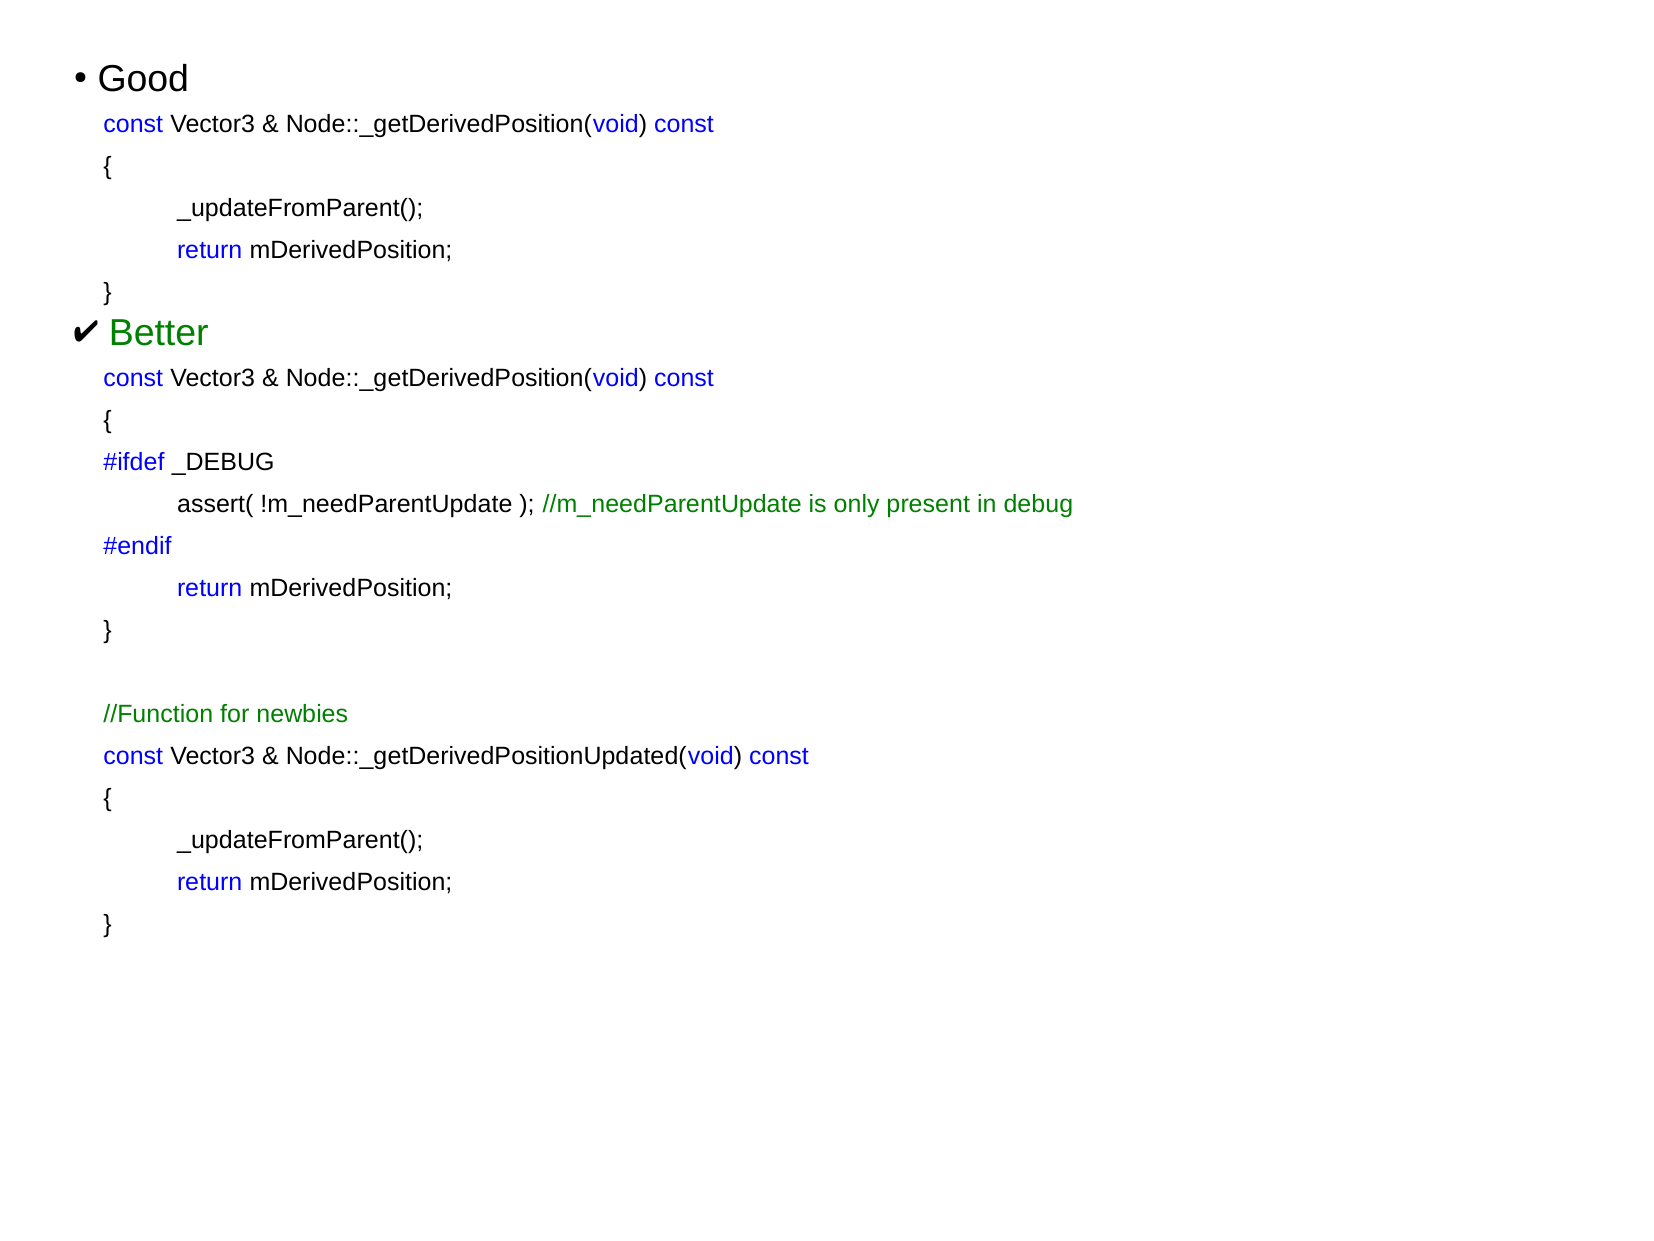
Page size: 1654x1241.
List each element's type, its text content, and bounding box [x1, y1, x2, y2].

text_box Better [59, 283, 1270, 341]
text_box const Vector3 & Node::_getDerivedPosition(void) const { _updateFromParent(); return mDerivedPosition; } [88, 88, 1093, 283]
text_box Good [59, 29, 1270, 87]
text_box const Vector3 & Node::_getDerivedPosition(void) const { #ifdef _DEBUG assert( !m_needParentUpdate ); //m_needParentUpdate is only present in debug #endif return mDerivedPosition; } //Function for newbies const Vector3 & Node::_getDerivedPositionUpdated(void) const { _updateFromParent(); return mDerivedPosition; } [88, 342, 1093, 932]
